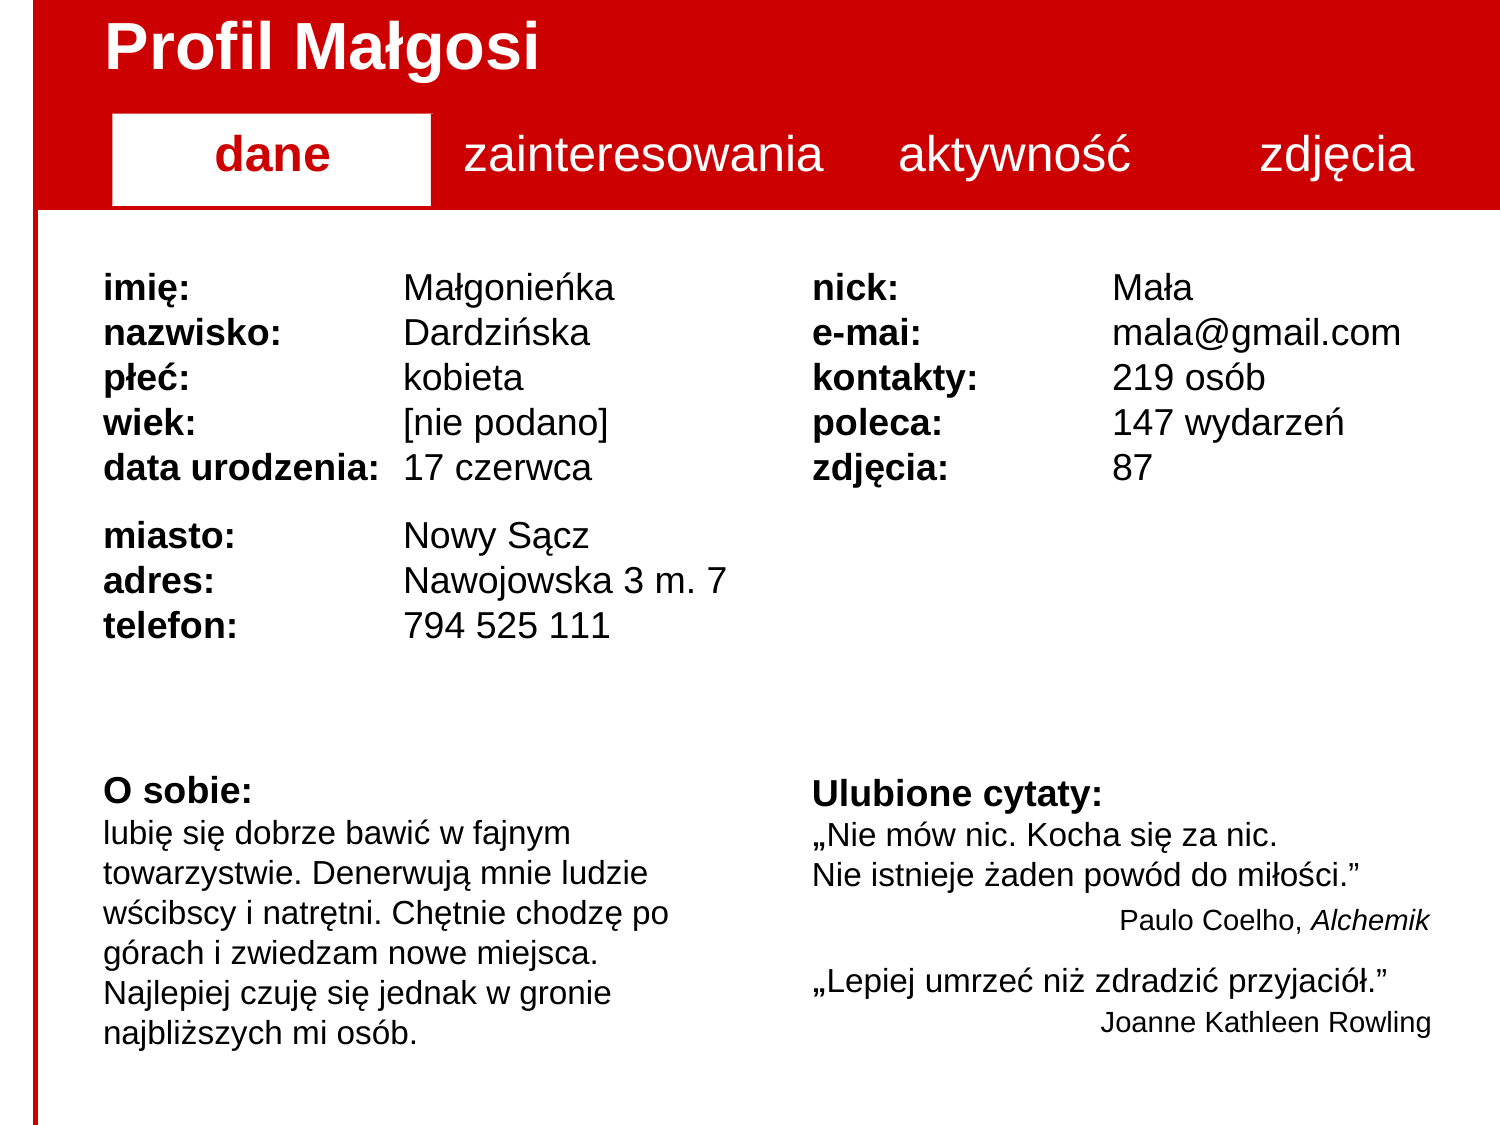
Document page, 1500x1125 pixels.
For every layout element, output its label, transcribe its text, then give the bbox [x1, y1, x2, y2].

text_box nick: Mała e-mai: mala@gmail.com kontakty: 219 osób poleca: 147 wydarzeń zdjęcia: 87 [797, 255, 1500, 565]
text_box aktywność [854, 113, 1167, 206]
text_box imię: Małgonieńka nazwisko: Dardzińska płeć: kobieta wiek: [nie podano] data urodzenia: 17 czerwca miasto: Nowy Sącz adres: Nawojowska 3 m. 7 telefon: 794 525 111 [88, 255, 880, 723]
text_box Ulubione cytaty: „Nie mów nic. Kocha się za nic. Nie istnieje żaden powód do miłości.” Paulo Coelho, Alchemik „Lepiej umrzeć niż zdradzić przyjaciół.” Joanne Kathleen Rowling [797, 760, 1459, 1047]
text_box O sobie: lubię się dobrze bawić w fajnym towarzystwie. Denerwują mnie ludzie wścibscy i natrętni. Chętnie chodzę po górach i zwiedzam nowe miejsca. Najlepiej czuję się jednak w gronie najbliższych mi osób. [88, 758, 751, 1120]
text_box Profil Małgosi [38, 0, 1500, 203]
text_box zdjęcia [1167, 113, 1500, 206]
text_box zainteresowania [430, 113, 854, 206]
text_box dane [112, 113, 430, 206]
